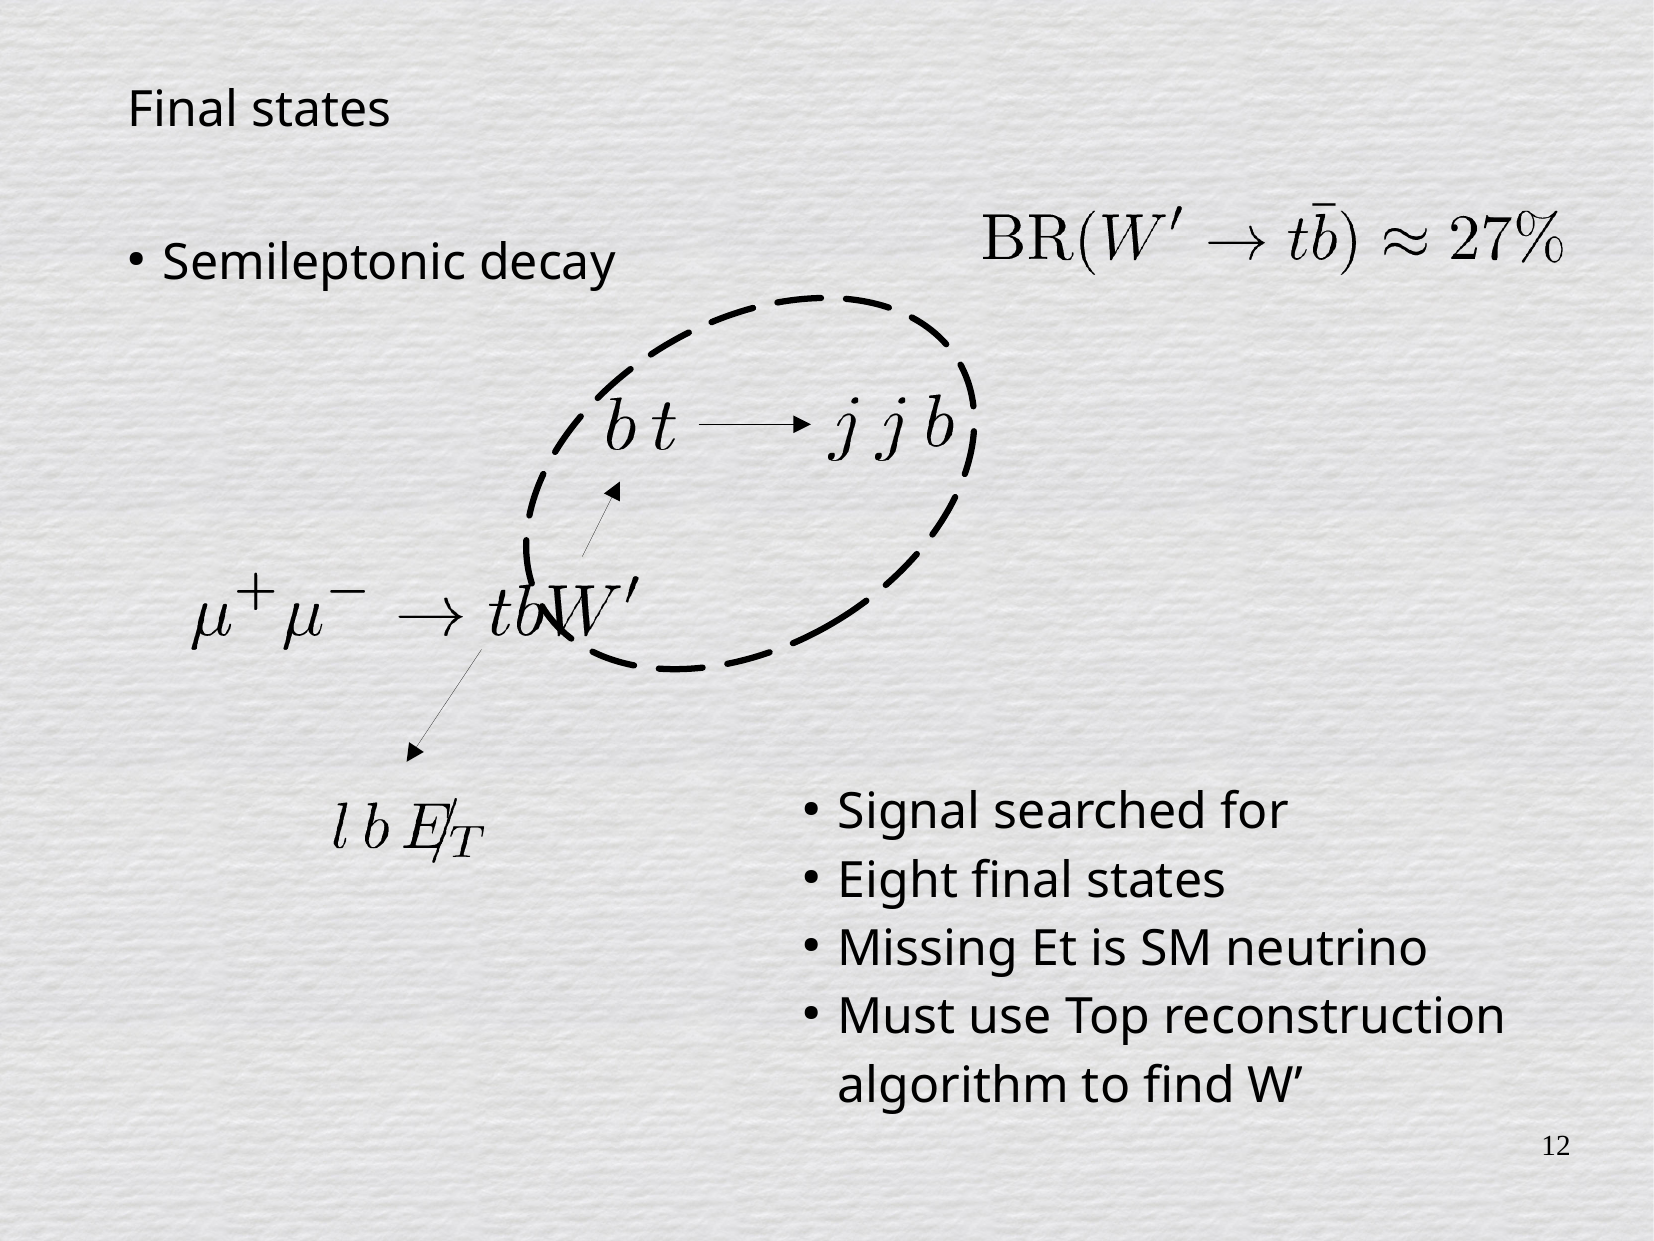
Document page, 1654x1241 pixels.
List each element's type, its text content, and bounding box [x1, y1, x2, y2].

text_box Final states [112, 65, 416, 151]
text_box Semileptonic decay [112, 218, 626, 304]
picture [0, 0, 1654, 1241]
text_box Signal searched for Eight final states Missing Et is SM neutrino Must use Top reconstruction algorithm to find W’ [787, 768, 1550, 1201]
